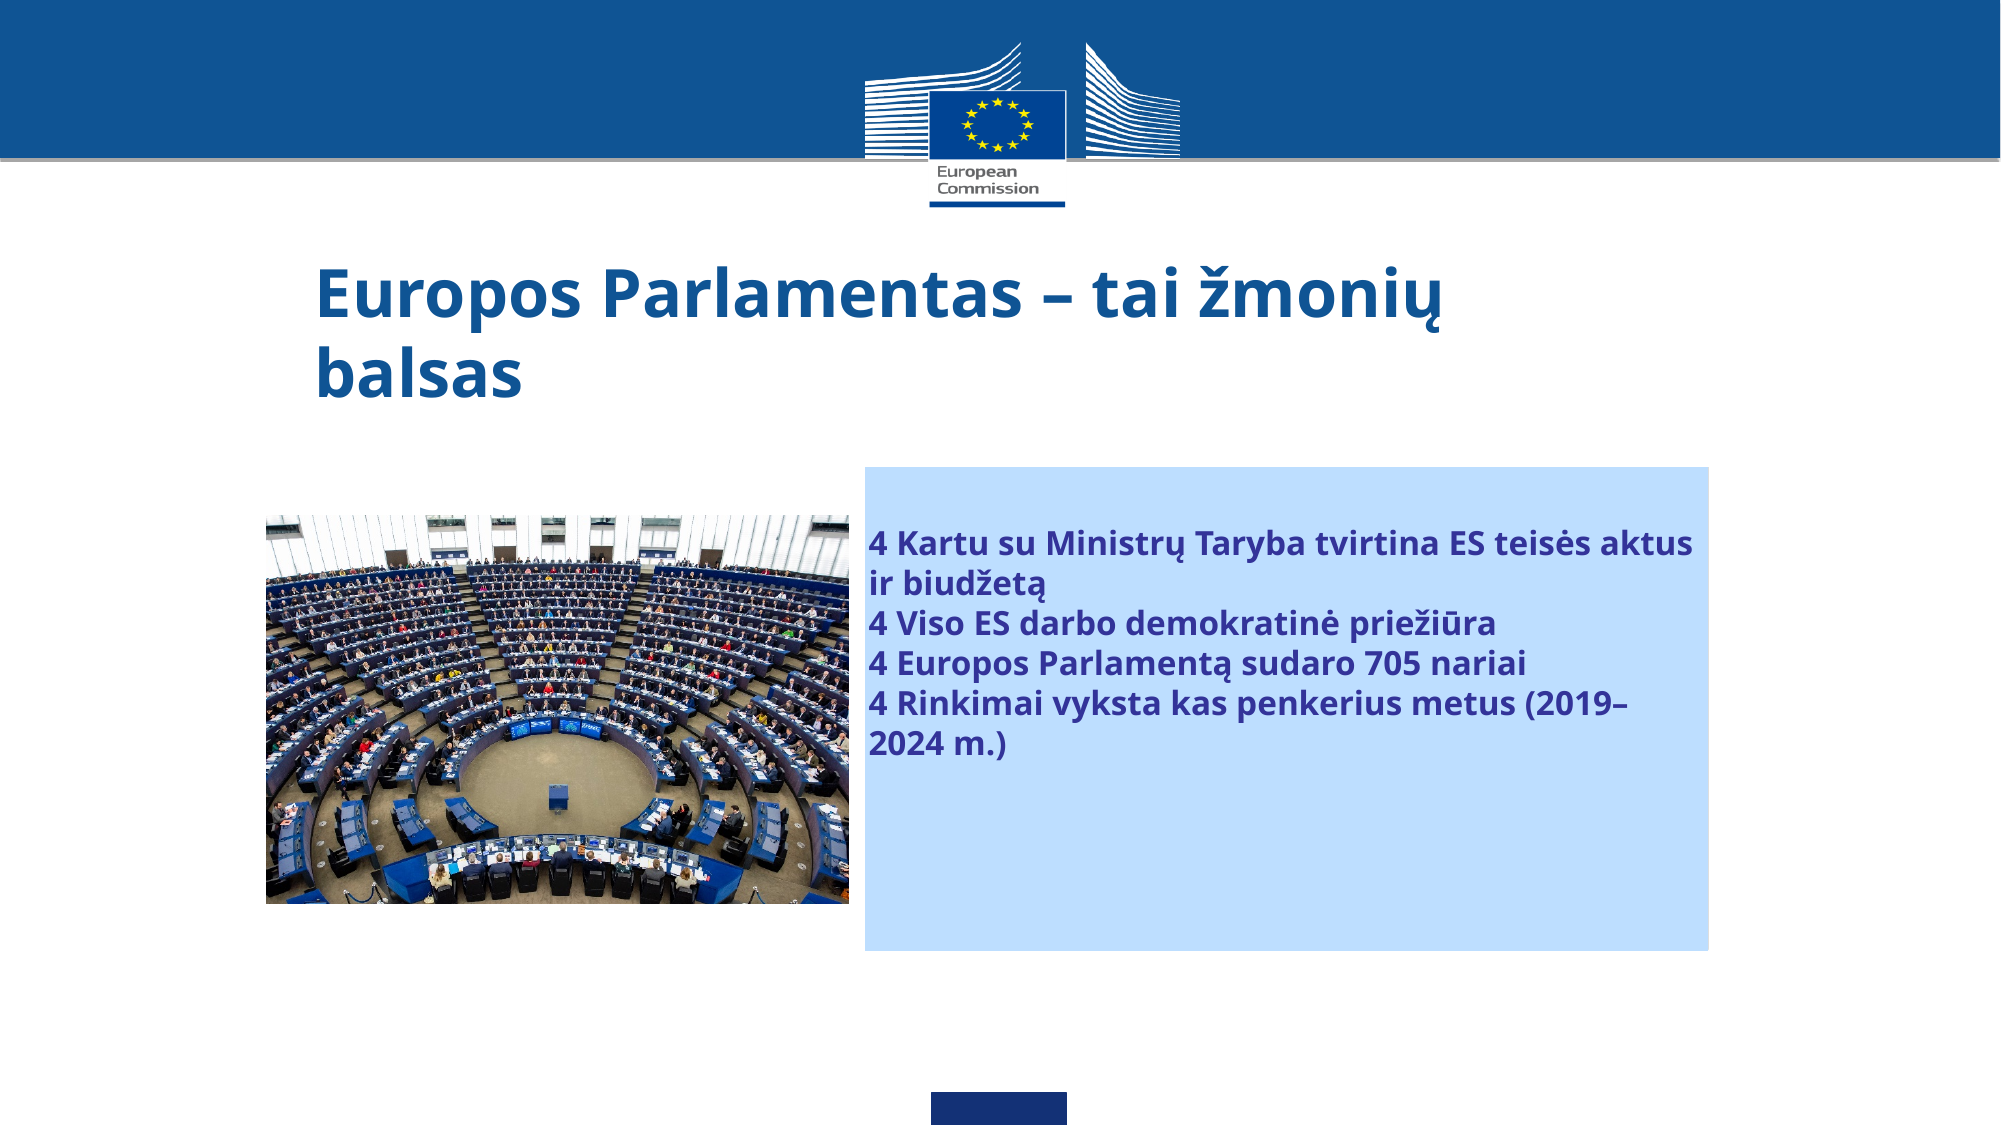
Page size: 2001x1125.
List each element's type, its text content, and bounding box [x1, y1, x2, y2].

picture [266, 515, 849, 904]
text_box Europos Parlamentas – tai žmonių balsas [299, 243, 1650, 398]
text_box 4 Kartu su Ministrų Taryba tvirtina ES teisės aktus ir biudžetą 4 Viso ES darbo demokratinė priežiūra 4 Europos Parlamentą sudaro 705 nariai 4 Rinkimai vyksta kas penkerius metus (2019–2024 m.) [854, 329, 1719, 955]
